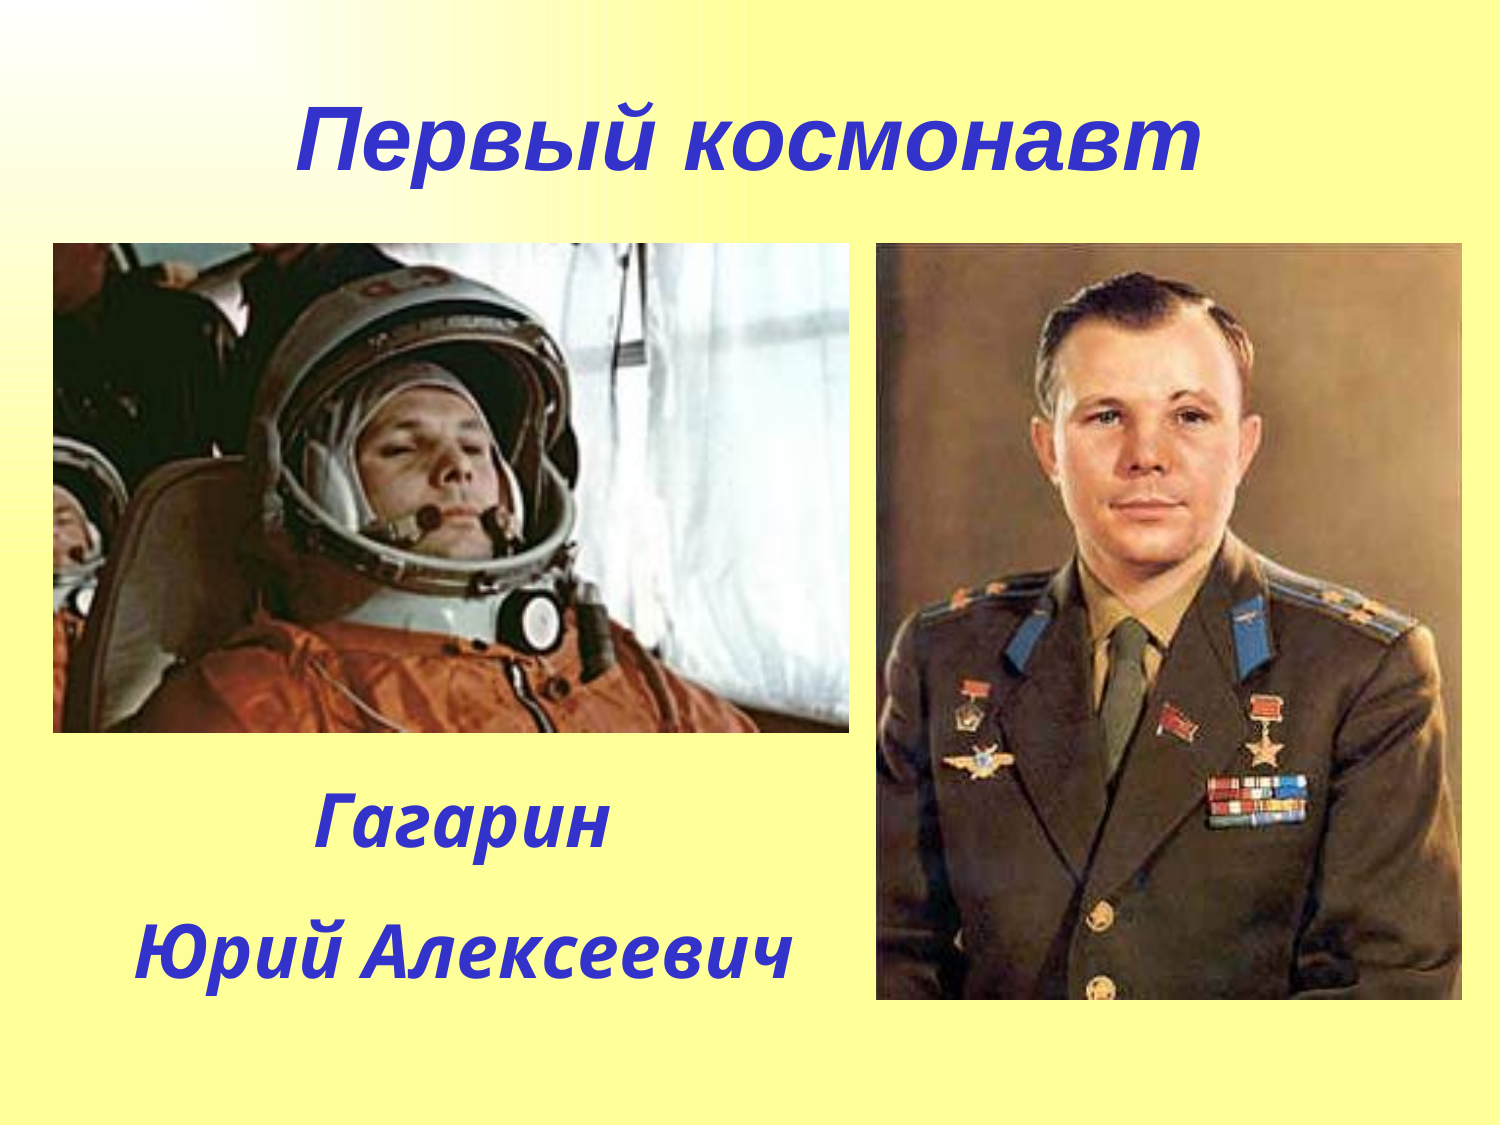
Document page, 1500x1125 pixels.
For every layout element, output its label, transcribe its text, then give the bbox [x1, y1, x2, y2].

text_box Гагарин Юрий Алексеевич [64, 764, 880, 1124]
picture [876, 243, 1462, 1000]
picture [53, 243, 849, 733]
title Первый космонавт [75, 45, 1426, 233]
